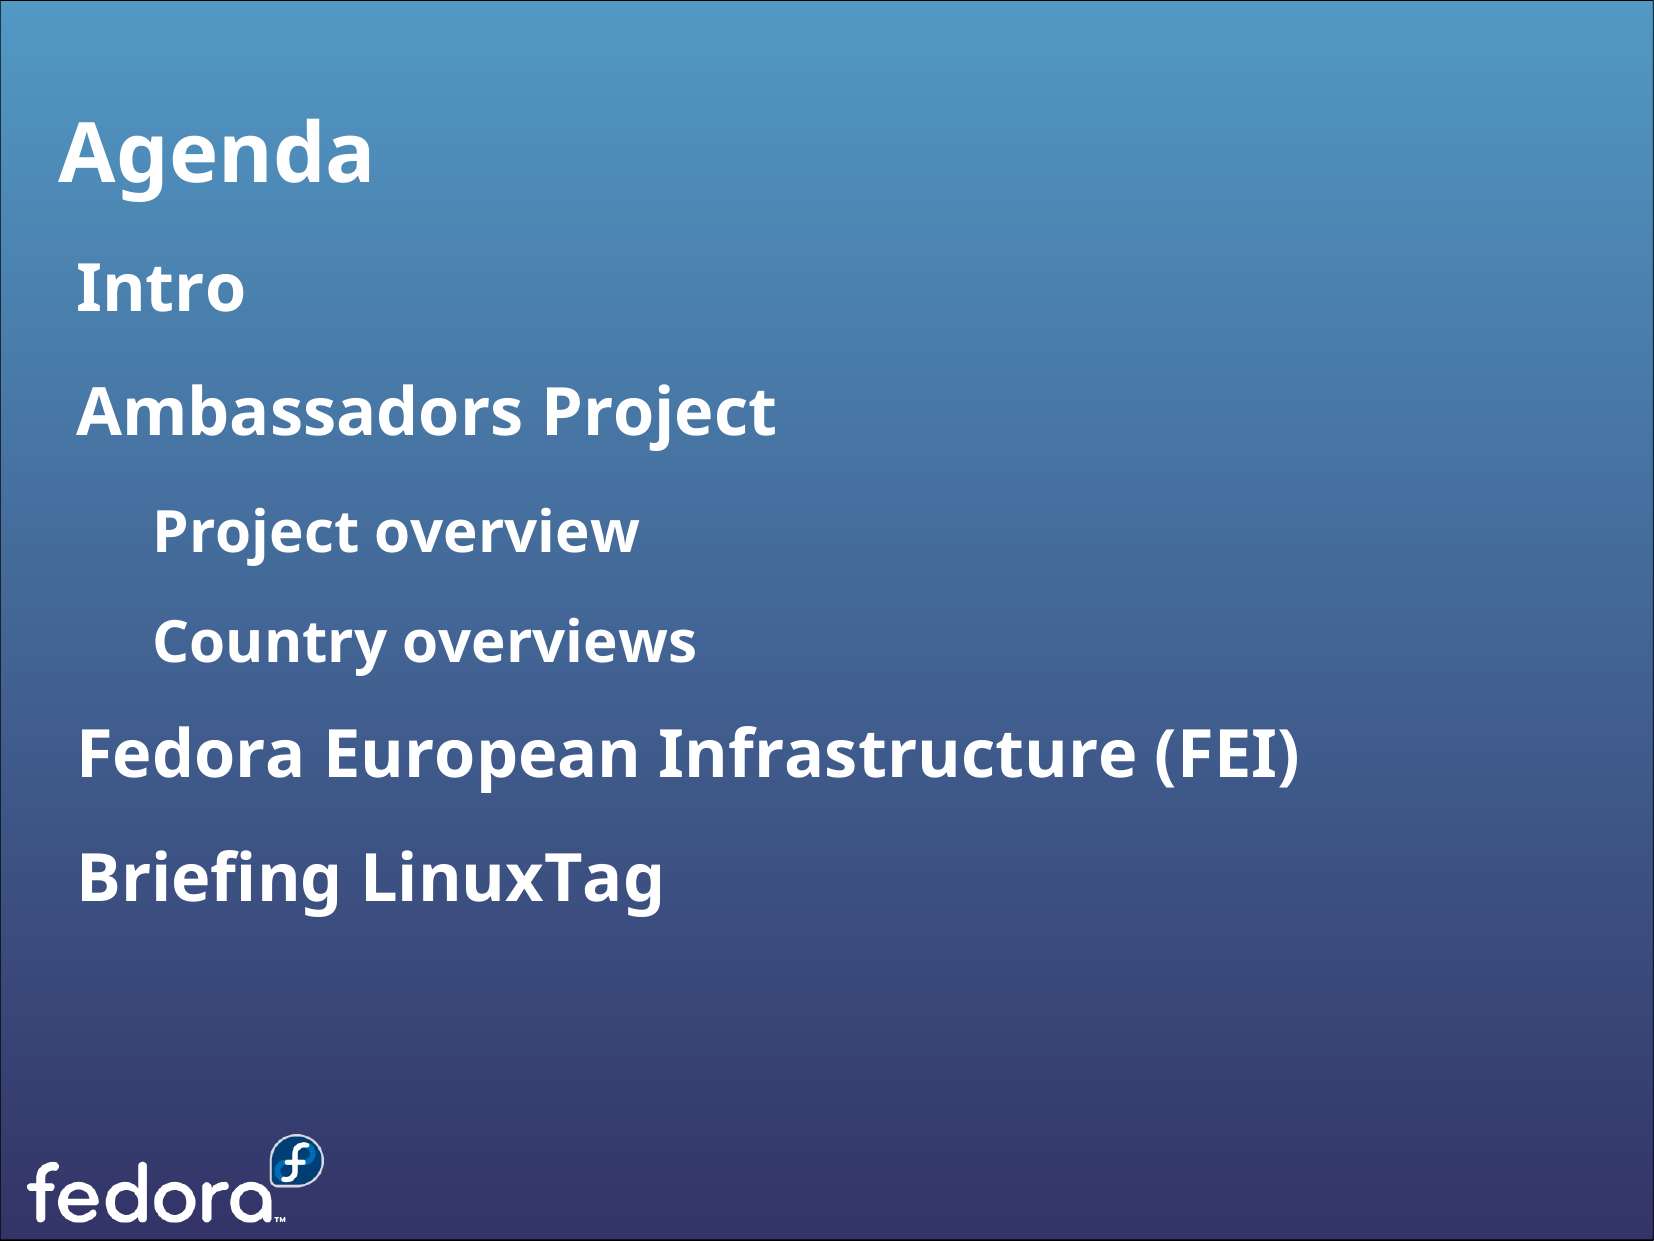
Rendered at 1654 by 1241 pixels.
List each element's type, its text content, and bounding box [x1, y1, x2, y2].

list Intro Ambassadors Project Project overview Country overviews Fedora European Infrastructure (FEI) Briefing LinuxTag [59, 236, 1624, 1063]
title Agenda [59, 88, 1624, 207]
picture [26, 1133, 325, 1223]
